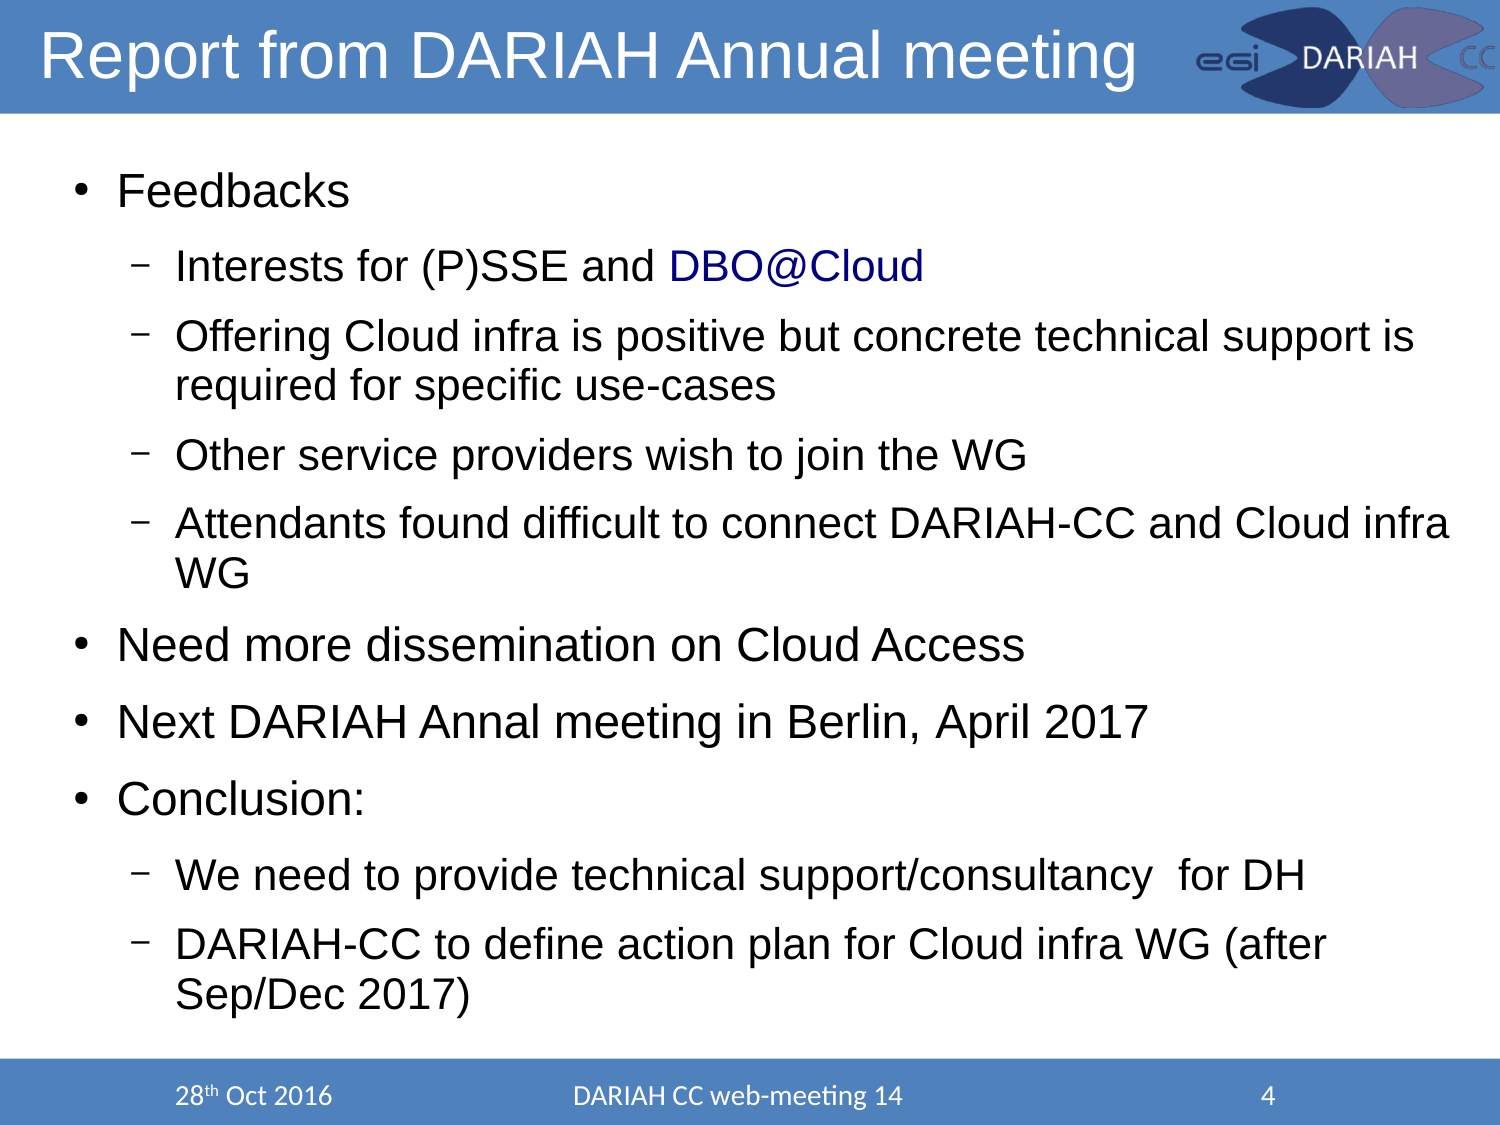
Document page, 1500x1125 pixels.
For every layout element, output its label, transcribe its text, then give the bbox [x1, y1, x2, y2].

picture [1196, 7, 1495, 108]
title Report from DARIAH Annual meeting [0, 0, 1182, 114]
list Feedbacks Interests for (P)SSE and DBO@Cloud Offering Cloud infra is positive but concrete technical support is required for specific use-cases Other service providers wish to join the WG Attendants found difficult to connect DARIAH-CC and Cloud infra WG Need more dissemination on Cloud Access Next DARIAH Annal meeting in Berlin, April 2017 Conclusion: We need to provide technical support/consultancy for DH DARIAH-CC to define action plan for Cloud infra WG (after Sep/Dec 2017) [58, 164, 1458, 1023]
